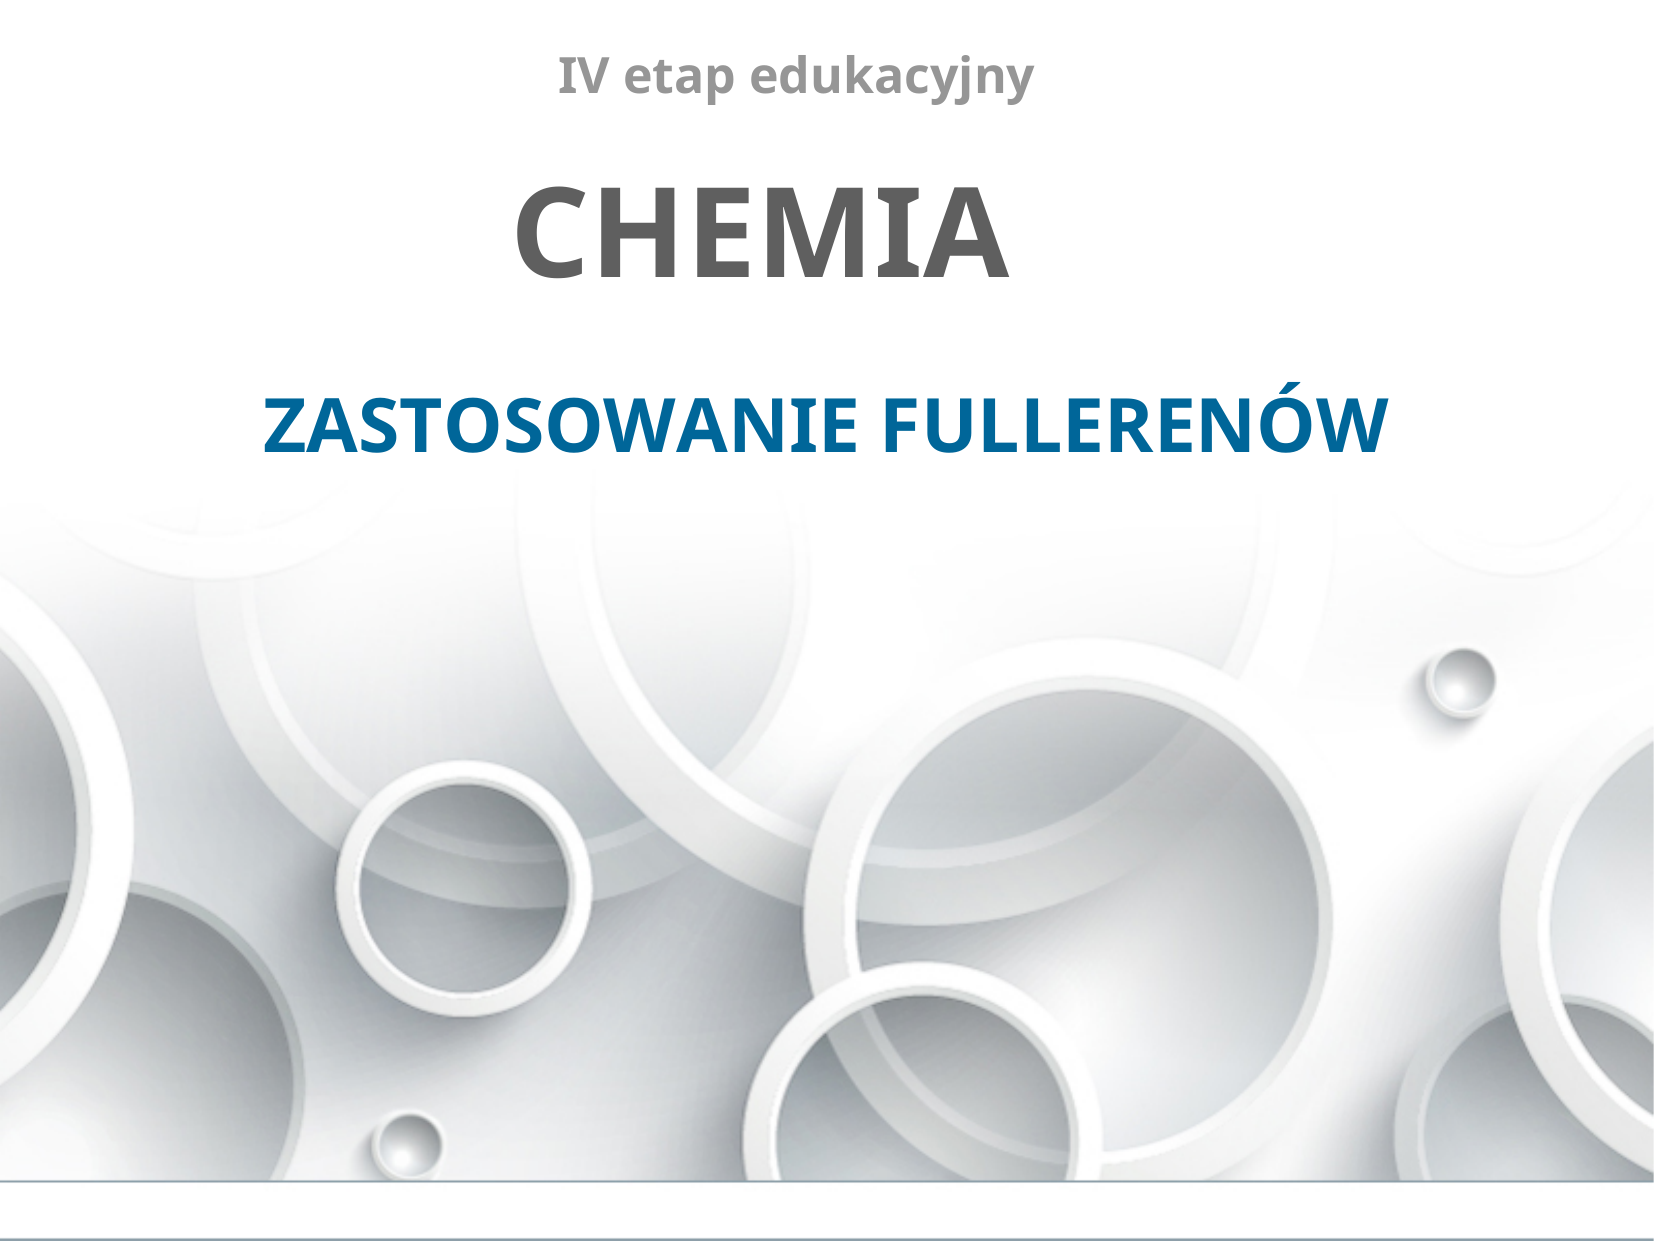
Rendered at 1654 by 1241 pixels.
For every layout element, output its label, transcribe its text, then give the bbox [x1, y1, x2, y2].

text_box ZASTOSOWANIE FULLERENÓW [117, 378, 1536, 608]
picture [0, 0, 1654, 1241]
text_box CHEMIA [496, 158, 1099, 314]
text_box IV etap edukacyjny [543, 41, 1146, 113]
